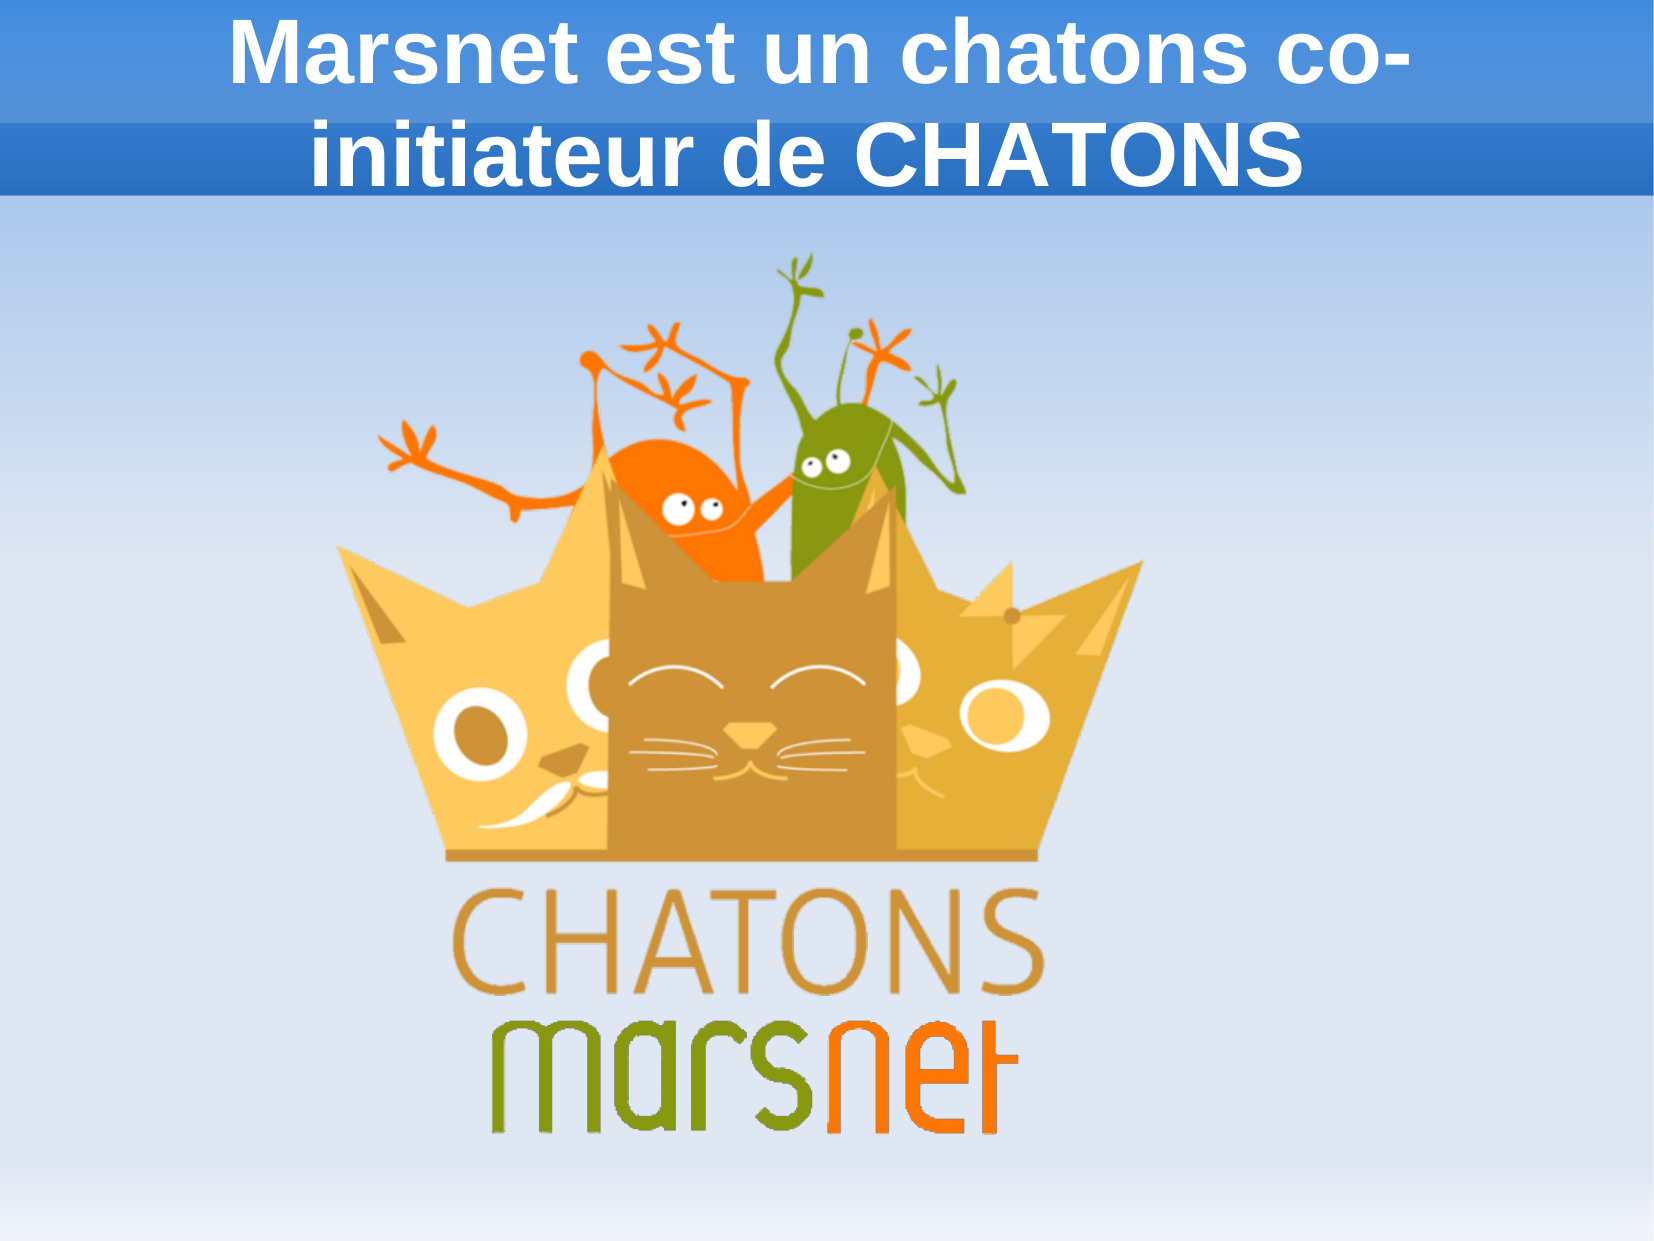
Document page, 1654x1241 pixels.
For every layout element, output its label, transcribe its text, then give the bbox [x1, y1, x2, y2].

picture [0, 0, 1654, 1241]
title Marsnet est un chatons co-initiateur de CHATONS [76, 0, 1565, 208]
